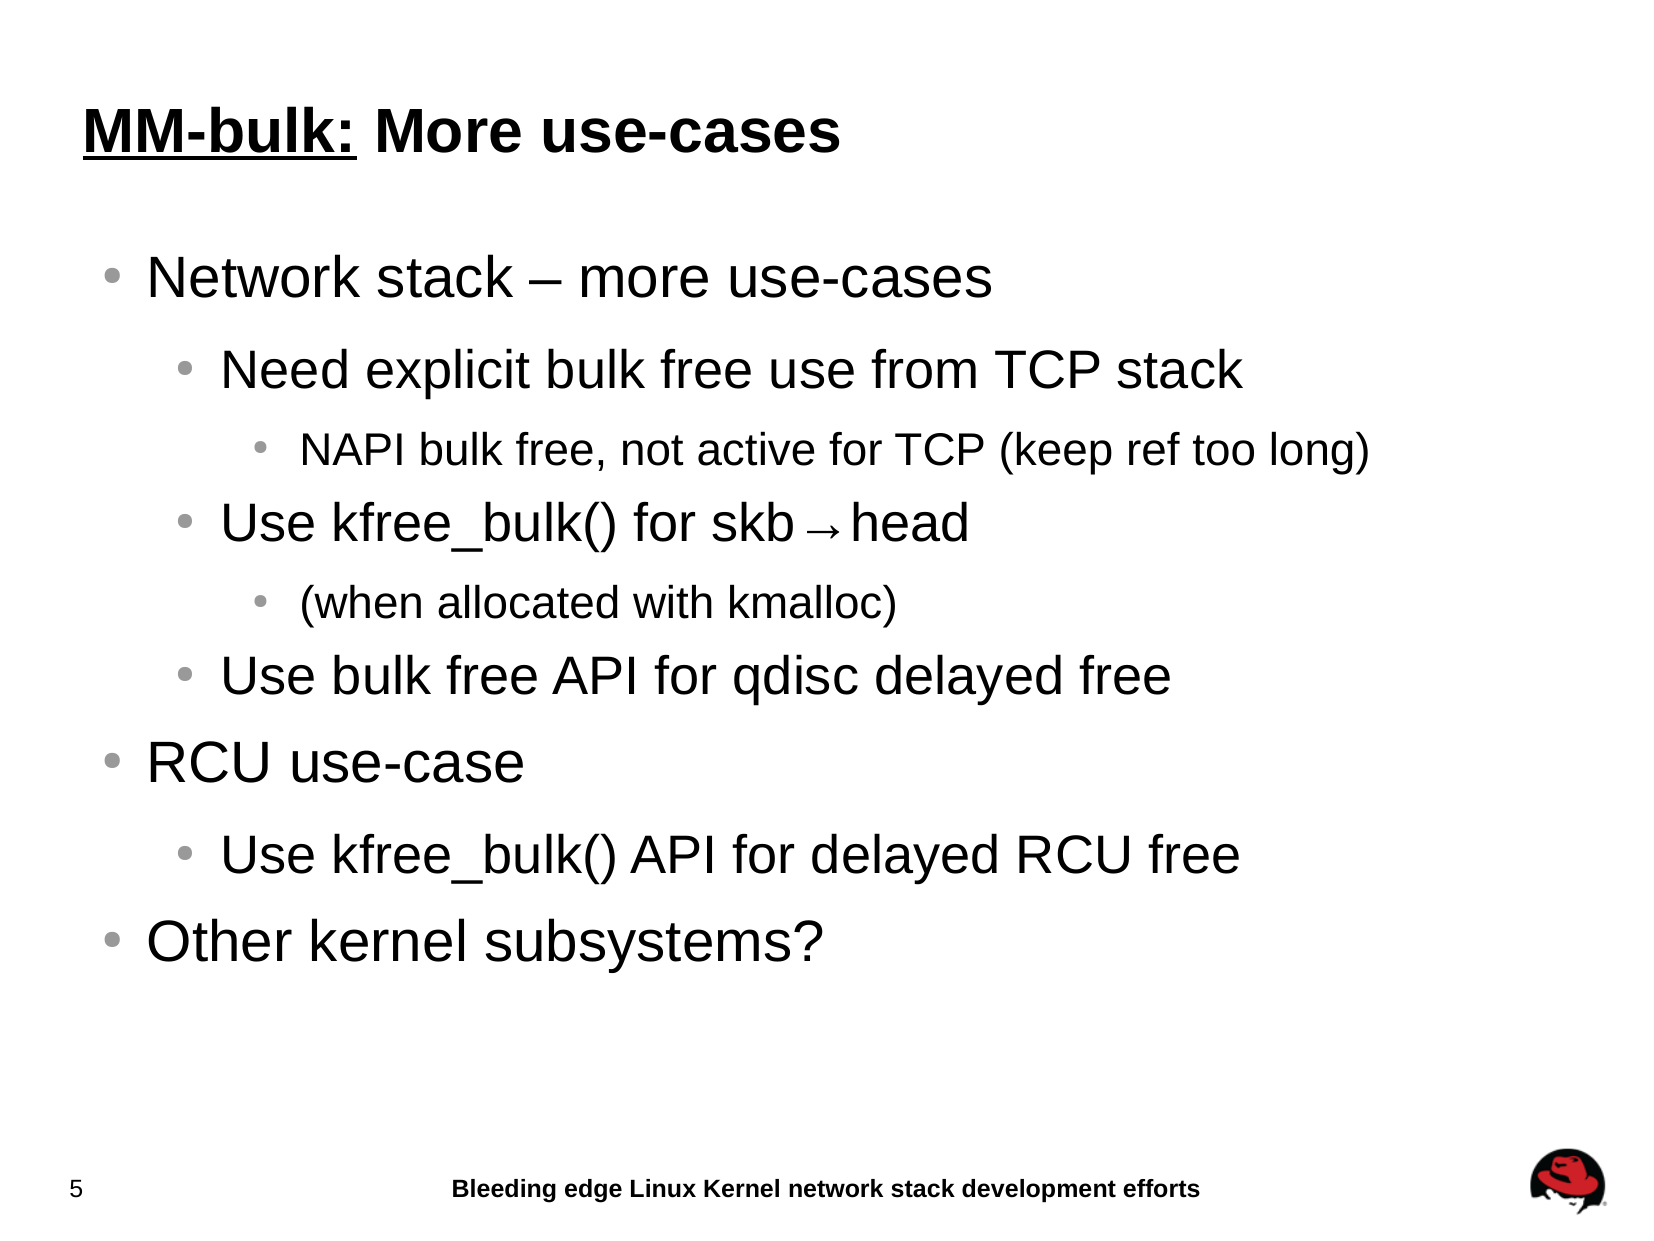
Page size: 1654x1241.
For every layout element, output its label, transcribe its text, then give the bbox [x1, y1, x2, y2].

title MM-bulk: More use-cases [82, 37, 1571, 226]
list Network stack – more use-cases Need explicit bulk free use from TCP stack NAPI bulk free, not active for TCP (keep ref too long) Use kfree_bulk() for skb→head (when allocated with kmalloc) Use bulk free API for qdisc delayed free RCU use-case Use kfree_bulk() API for delayed RCU free Other kernel subsystems? [86, 244, 1576, 1039]
picture [1529, 1146, 1613, 1224]
